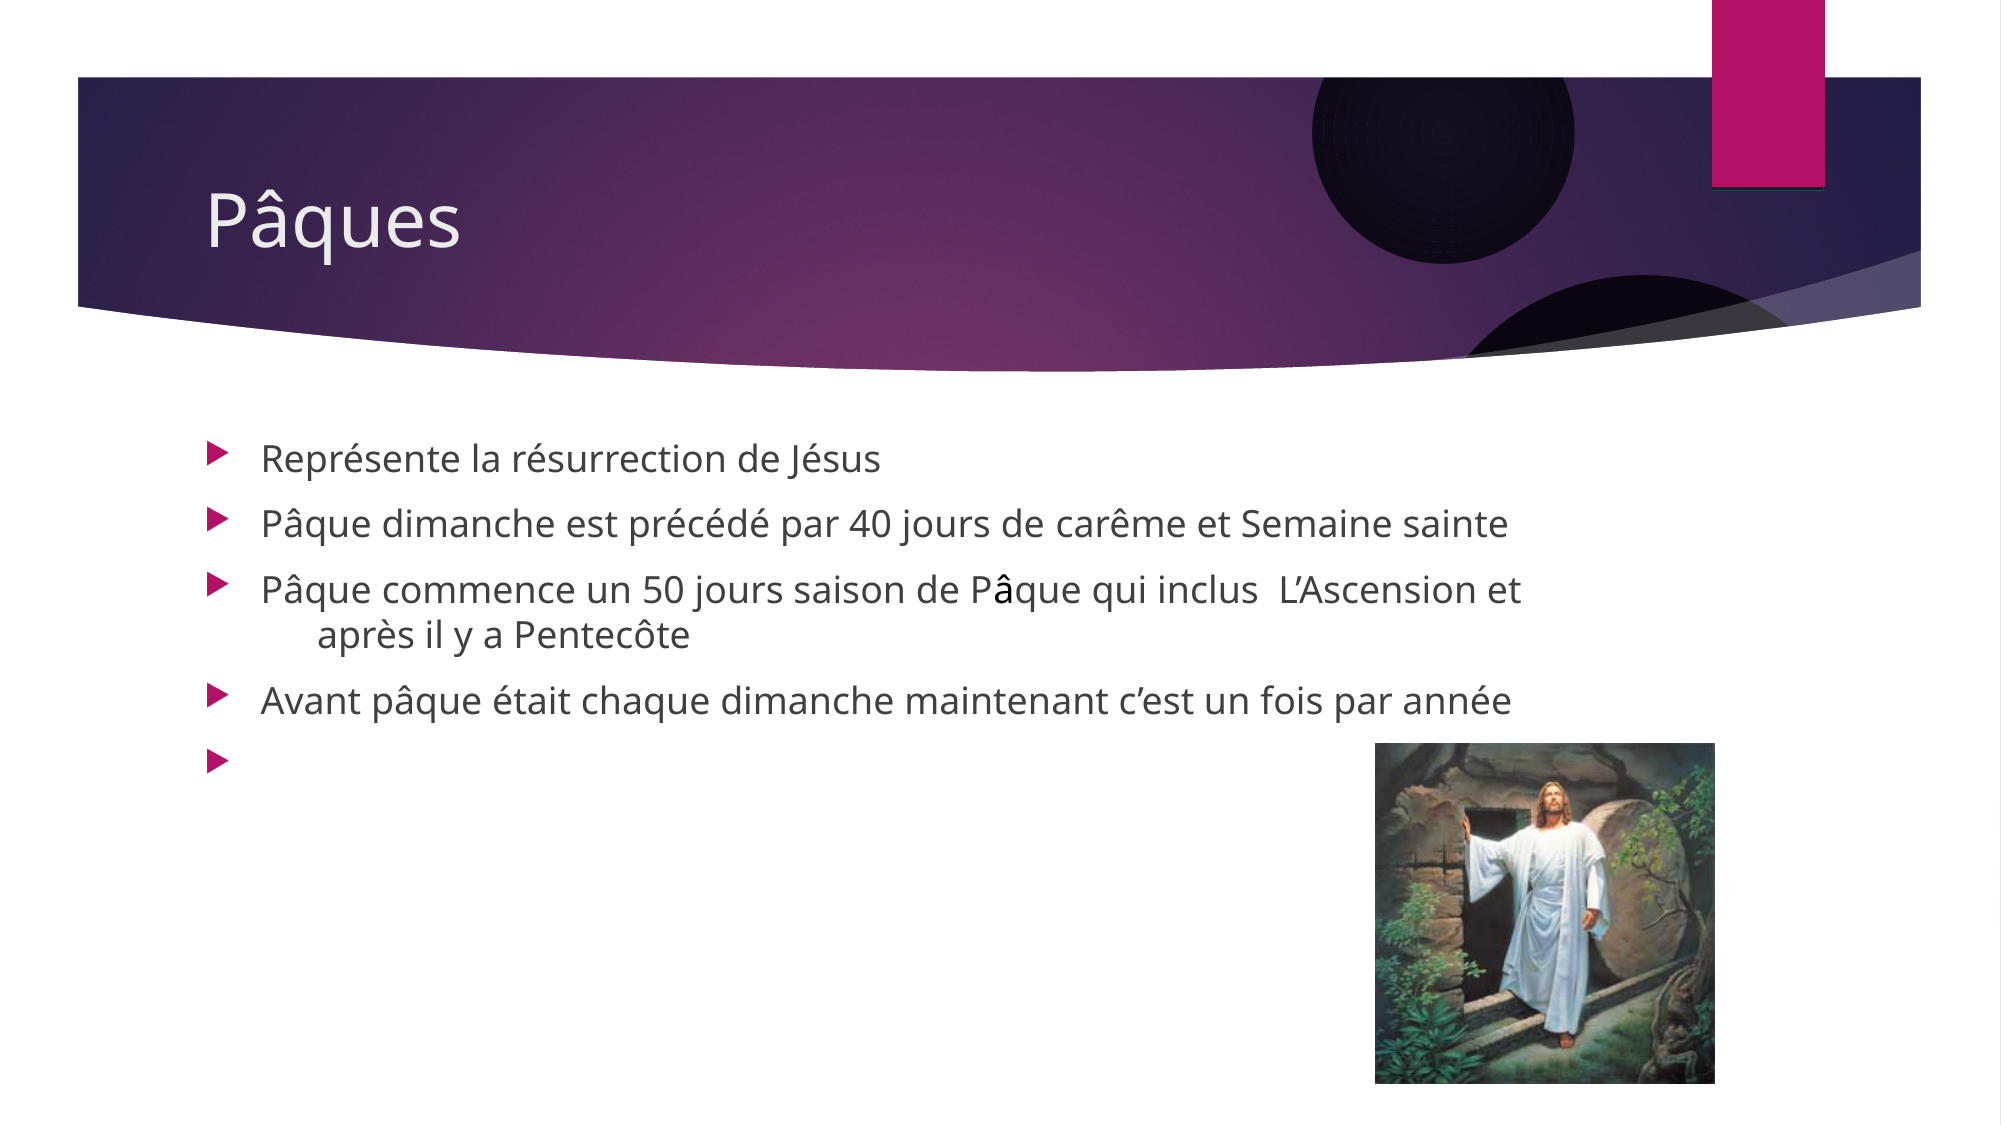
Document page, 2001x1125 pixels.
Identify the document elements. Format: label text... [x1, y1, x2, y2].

title Pâques [189, 159, 1627, 276]
list Représente la résurrection de Jésus Pâque dimanche est précédé par 40 jours de carême et Semaine sainte Pâque commence un 50 jours saison de Pâque qui inclus L’Ascension et après il y a Pentecôte Avant pâque était chaque dimanche maintenant c’est un fois par année [189, 427, 1638, 988]
picture [1375, 743, 1715, 1084]
